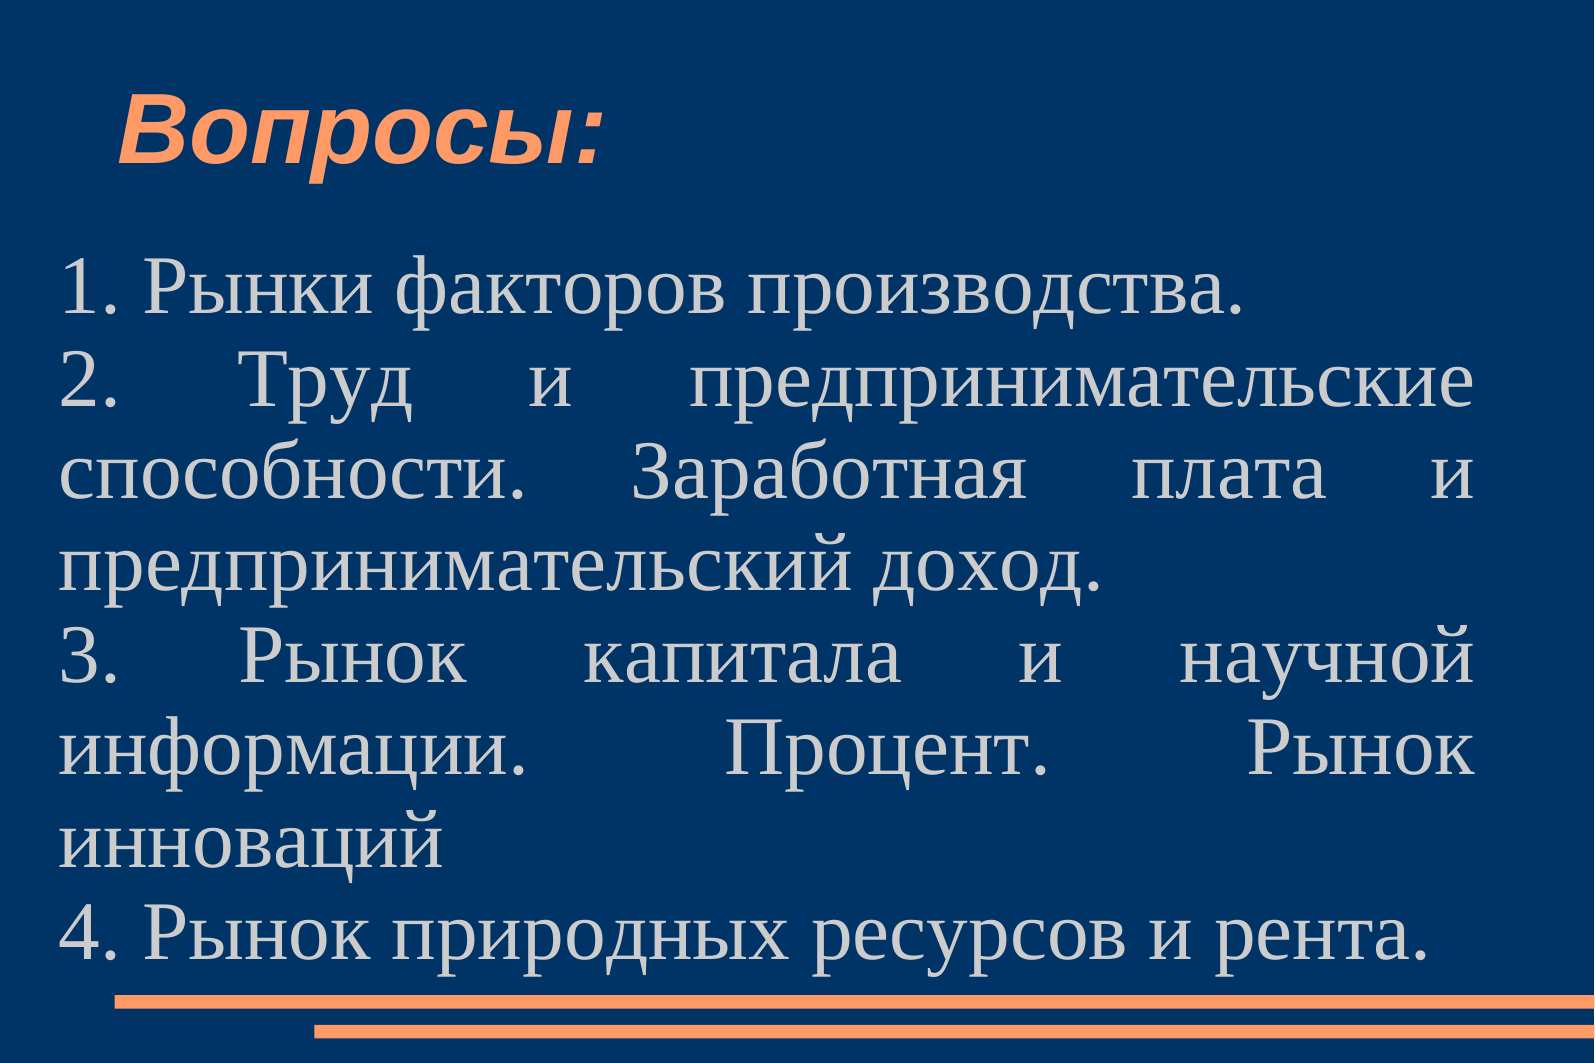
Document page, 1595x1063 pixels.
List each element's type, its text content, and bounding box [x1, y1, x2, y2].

title Вопросы: [117, 47, 1479, 210]
subtitle 1. Рынки факторов производства. 2. Труд и предпринимательские способности. Заработная плата и предпринимательский доход. 3. Рынок капитала и научной информации. Процент. Рынок инноваций 4. Рынок природных ресурсов и рента. [59, 128, 1477, 1063]
